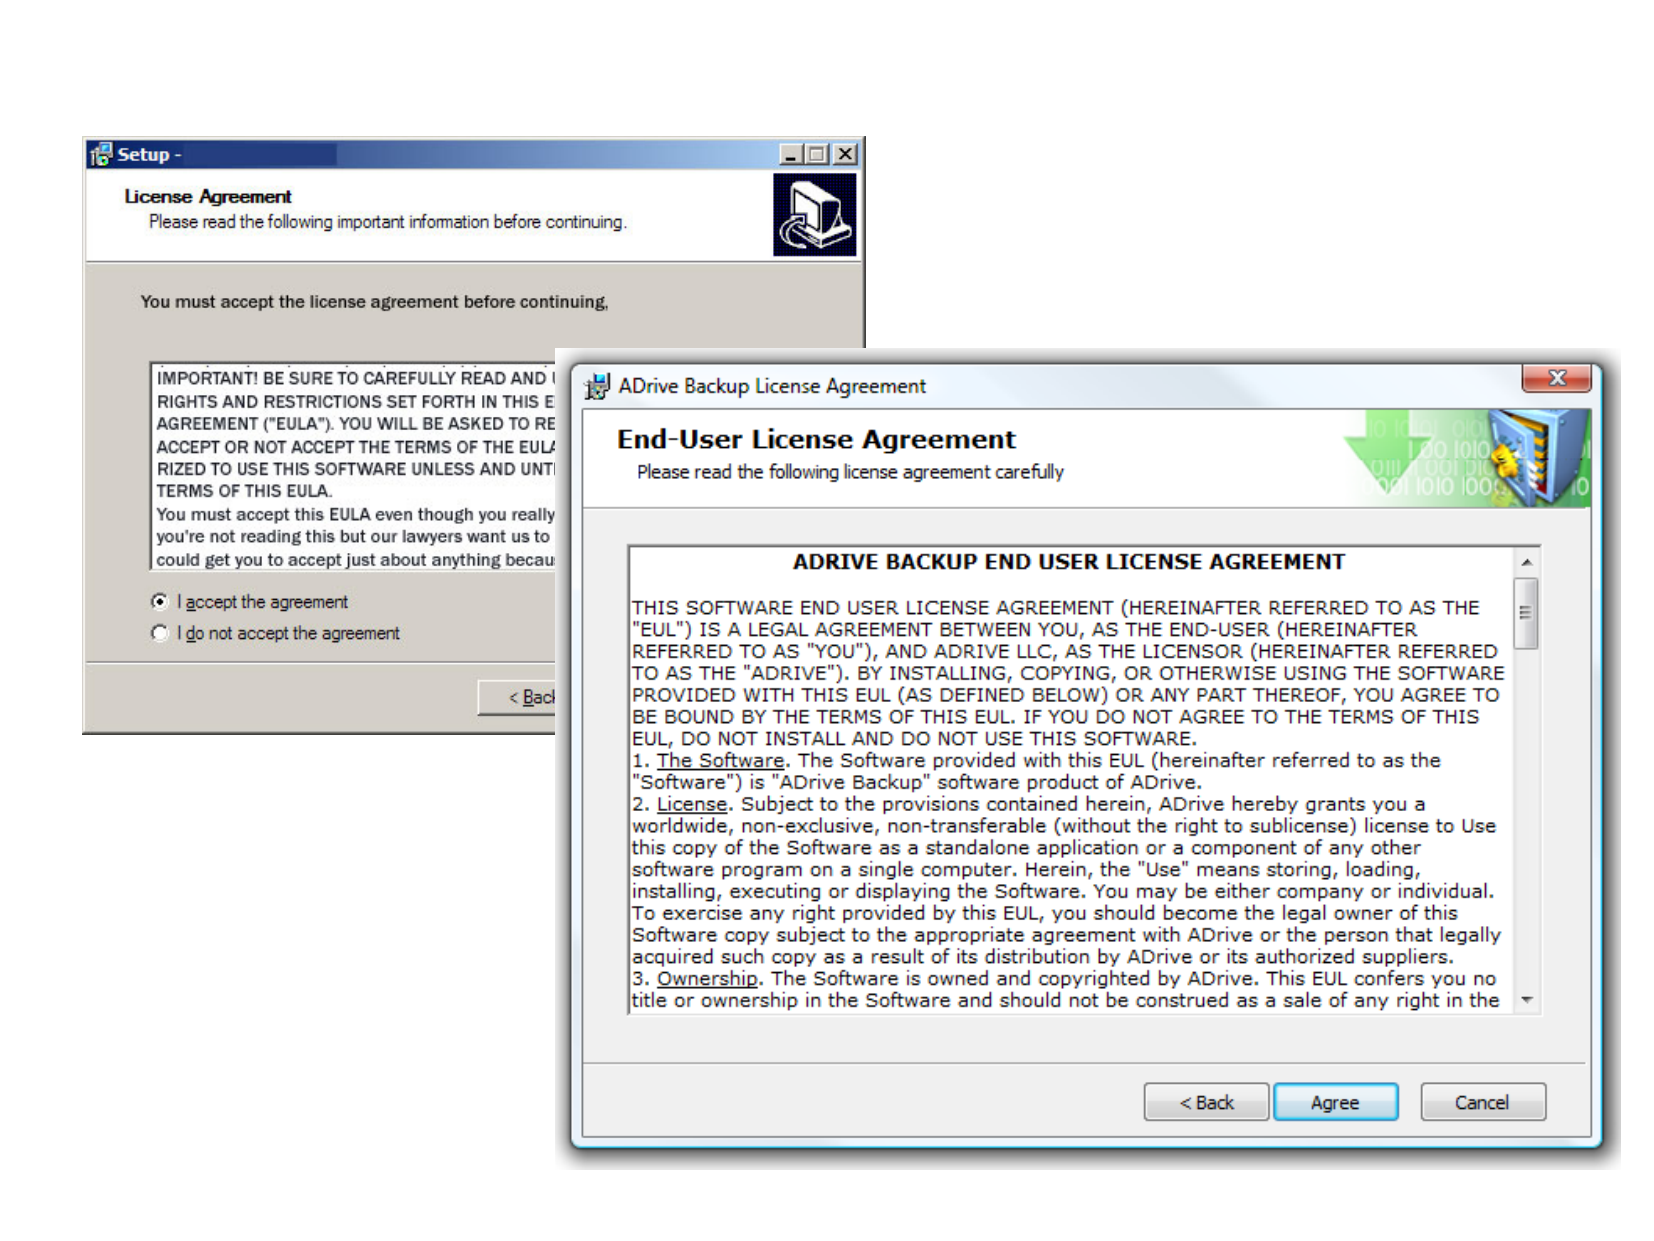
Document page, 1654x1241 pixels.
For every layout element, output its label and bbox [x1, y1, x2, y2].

picture [82, 136, 1621, 1171]
